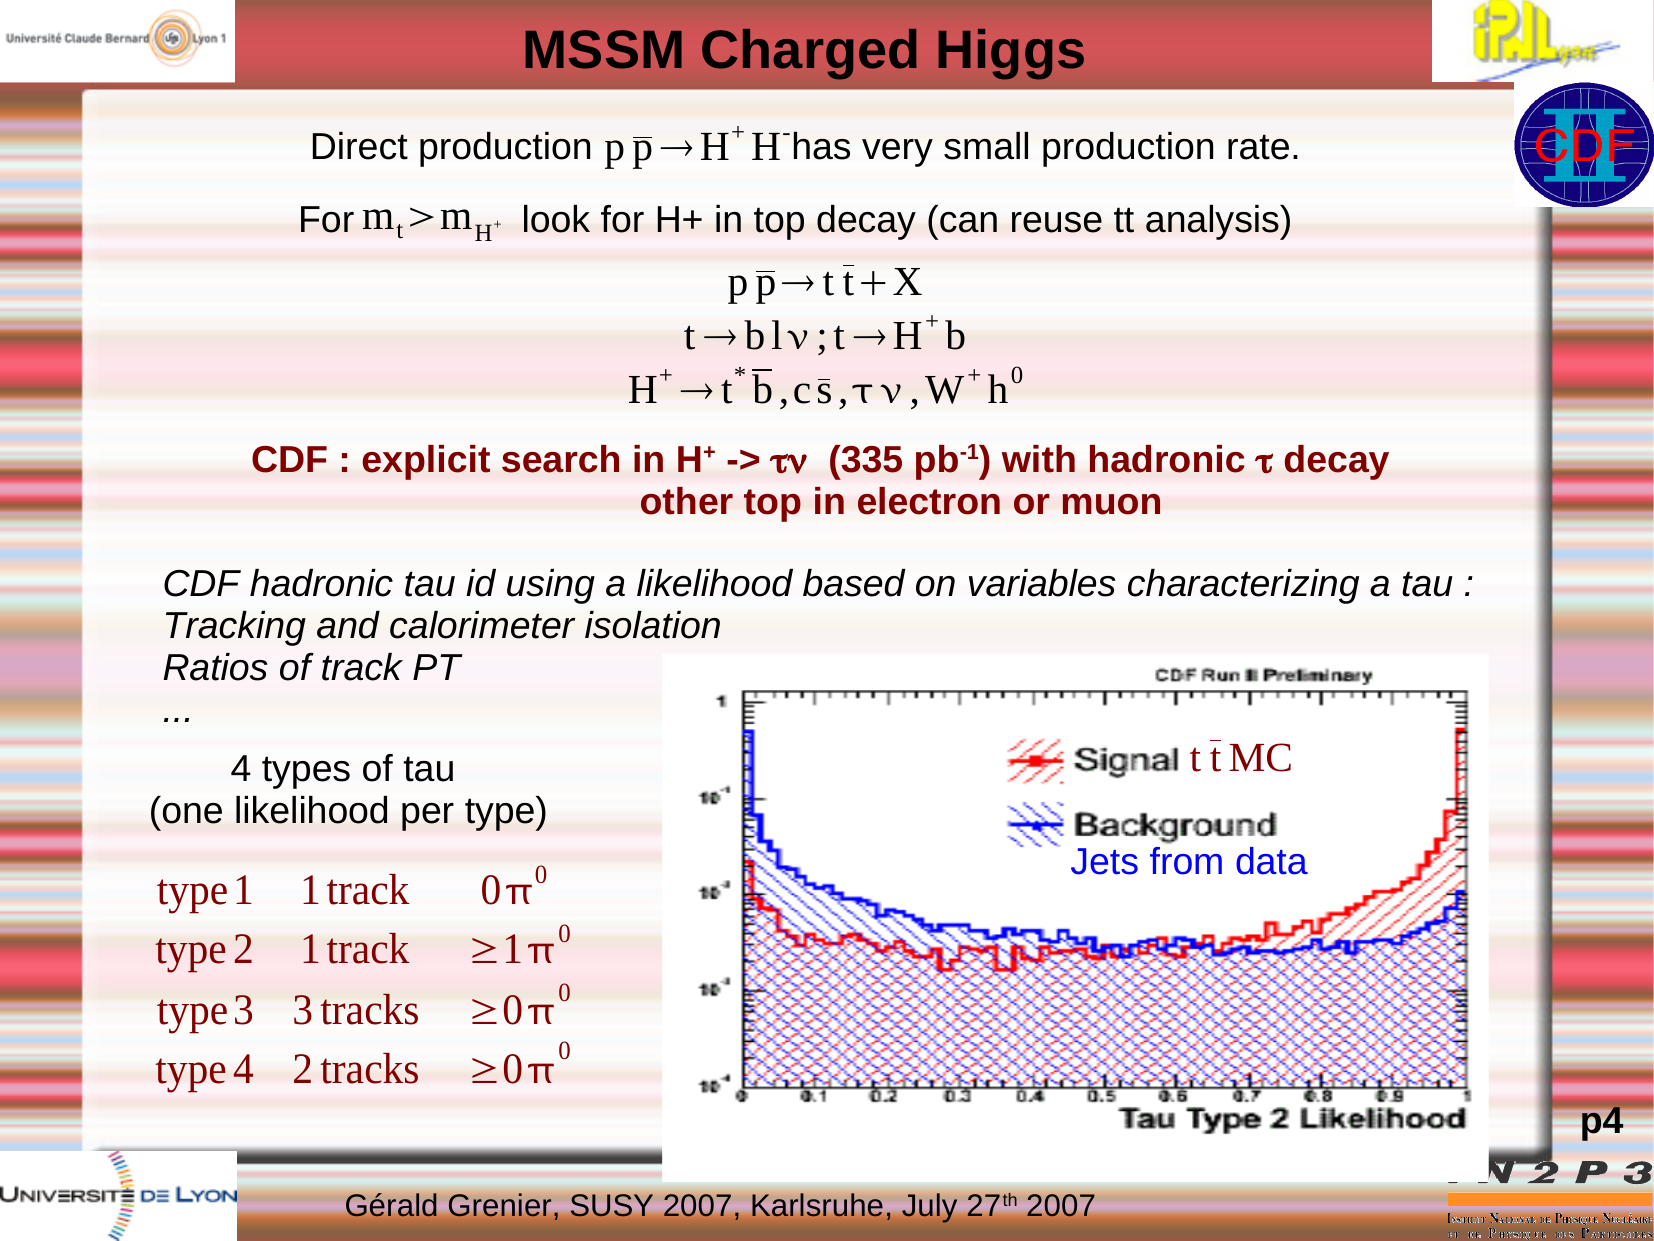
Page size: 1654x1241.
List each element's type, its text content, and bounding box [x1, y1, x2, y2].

picture [0, 0, 1654, 1241]
text_box For look for H+ in top decay (can reuse tt analysis) [283, 191, 1308, 249]
text_box MSSM Charged Higgs [507, 11, 1103, 89]
text_box CDF : explicit search in H+ -> tn (335 pb-1) with hadronic t decay other top in electron or muon [236, 431, 1407, 536]
chart [1181, 733, 1300, 781]
text_box Jets from data [1055, 832, 1323, 890]
text_box 4 types of tau (one likelihood per type) [134, 740, 563, 840]
chart [620, 258, 1030, 414]
text_box Direct production has very small production rate. [295, 118, 1327, 175]
chart [147, 855, 577, 1093]
text_box CDF hadronic tau id using a likelihood based on variables characterizing a tau : Tracking and calorimeter isolation Ratios of track PT ... [147, 555, 1489, 738]
chart [596, 118, 798, 171]
